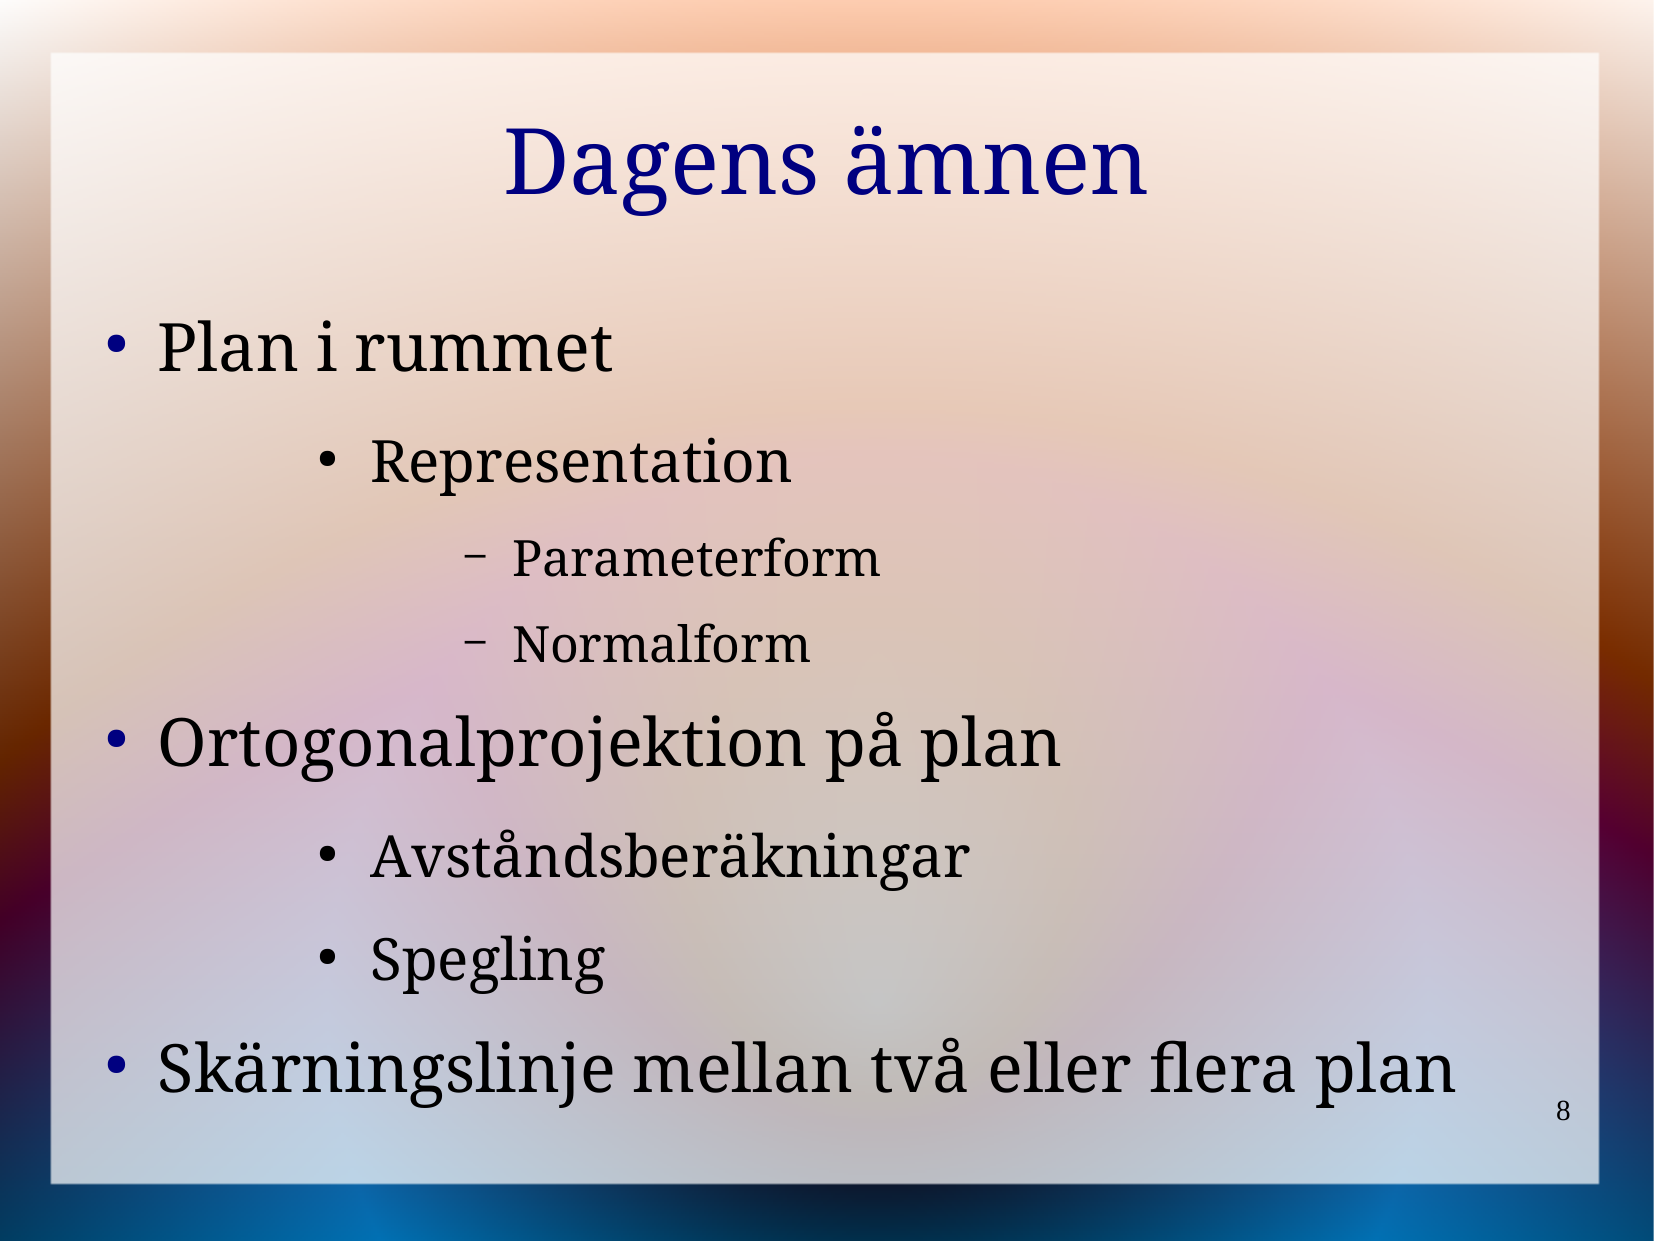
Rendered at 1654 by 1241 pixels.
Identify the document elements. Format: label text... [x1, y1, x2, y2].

picture [0, 0, 1654, 1241]
list Plan i rummet Representation Parameterform Normalform Ortogonalprojektion på plan Avståndsberäkningar Spegling Skärningslinje mellan två eller flera plan [86, 300, 1576, 1119]
title Dagens ämnen [82, 55, 1571, 263]
